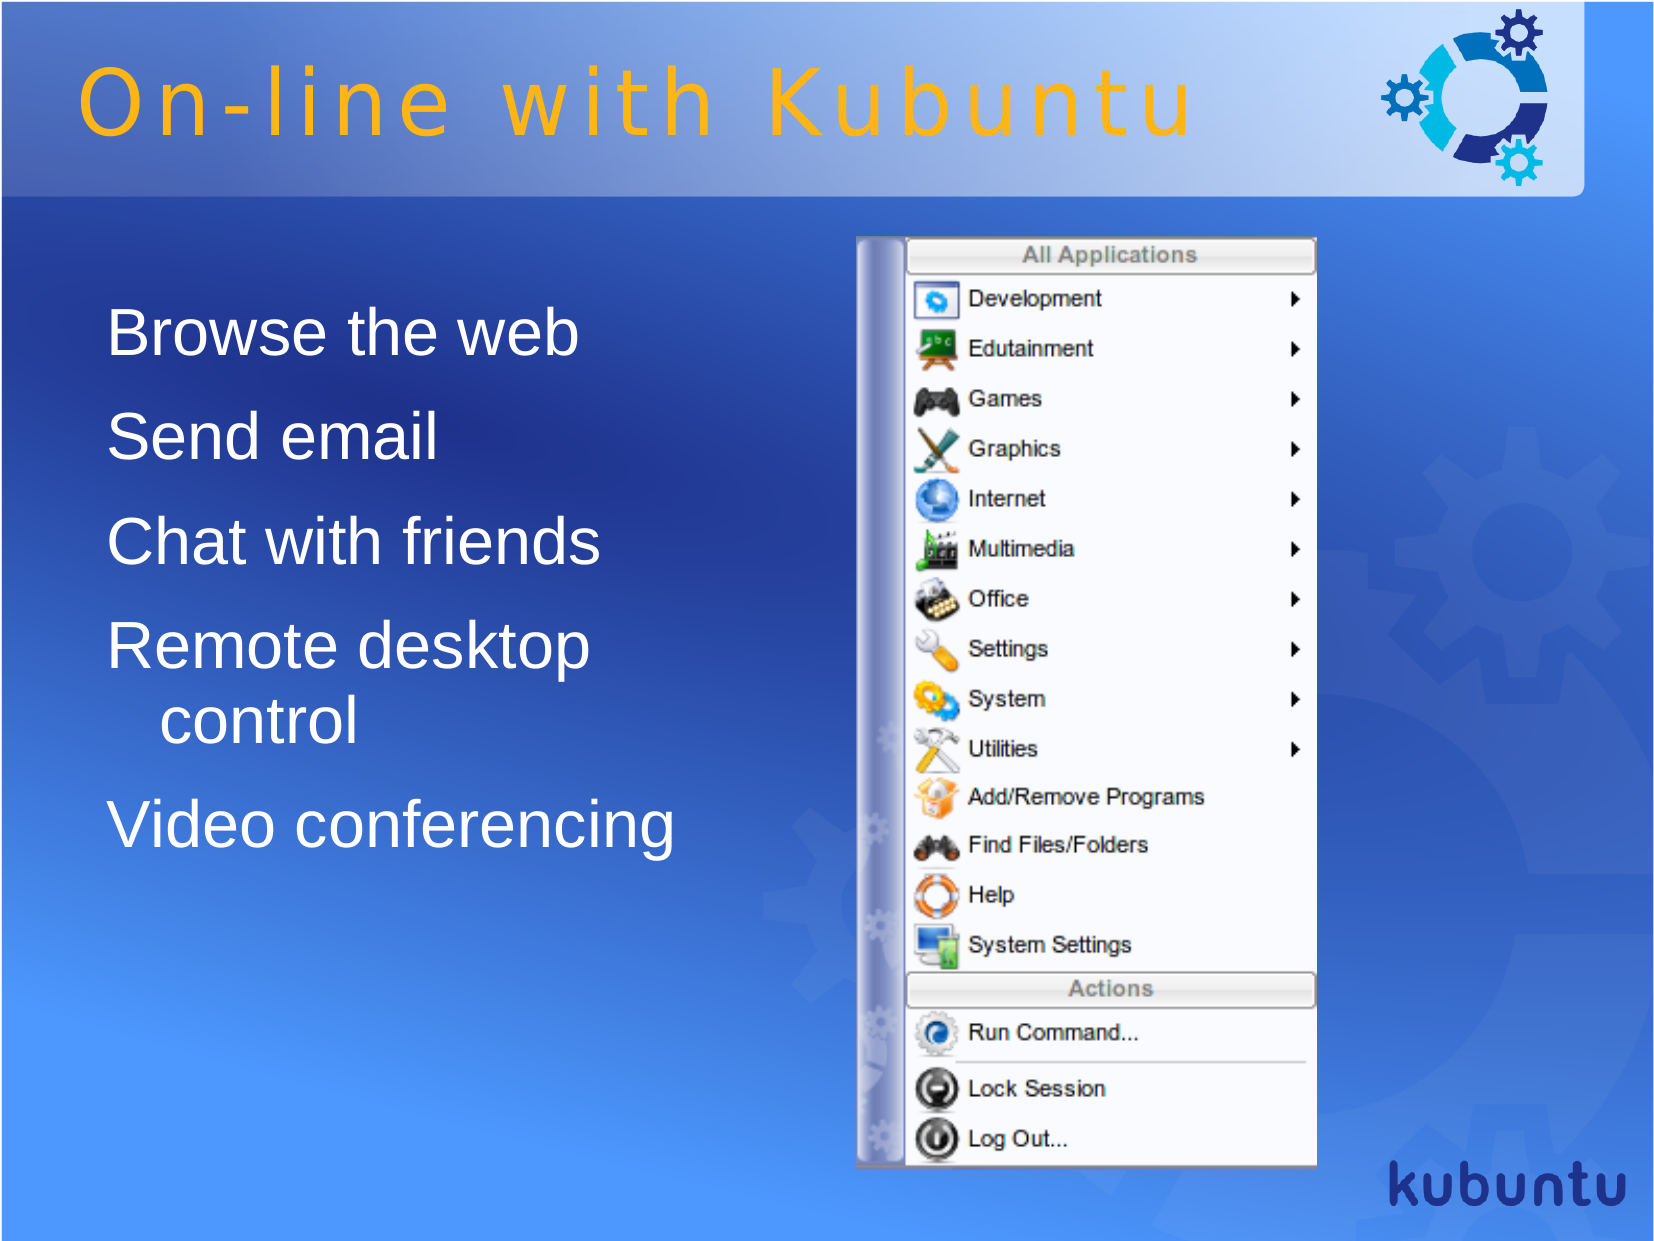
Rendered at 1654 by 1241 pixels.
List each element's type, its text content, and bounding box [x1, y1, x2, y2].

picture [0, 0, 1654, 1241]
list Browse the web Send email Chat with friends Remote desktop control Video conferencing [88, 295, 739, 1034]
title On-line with Kubuntu [76, 0, 1300, 207]
